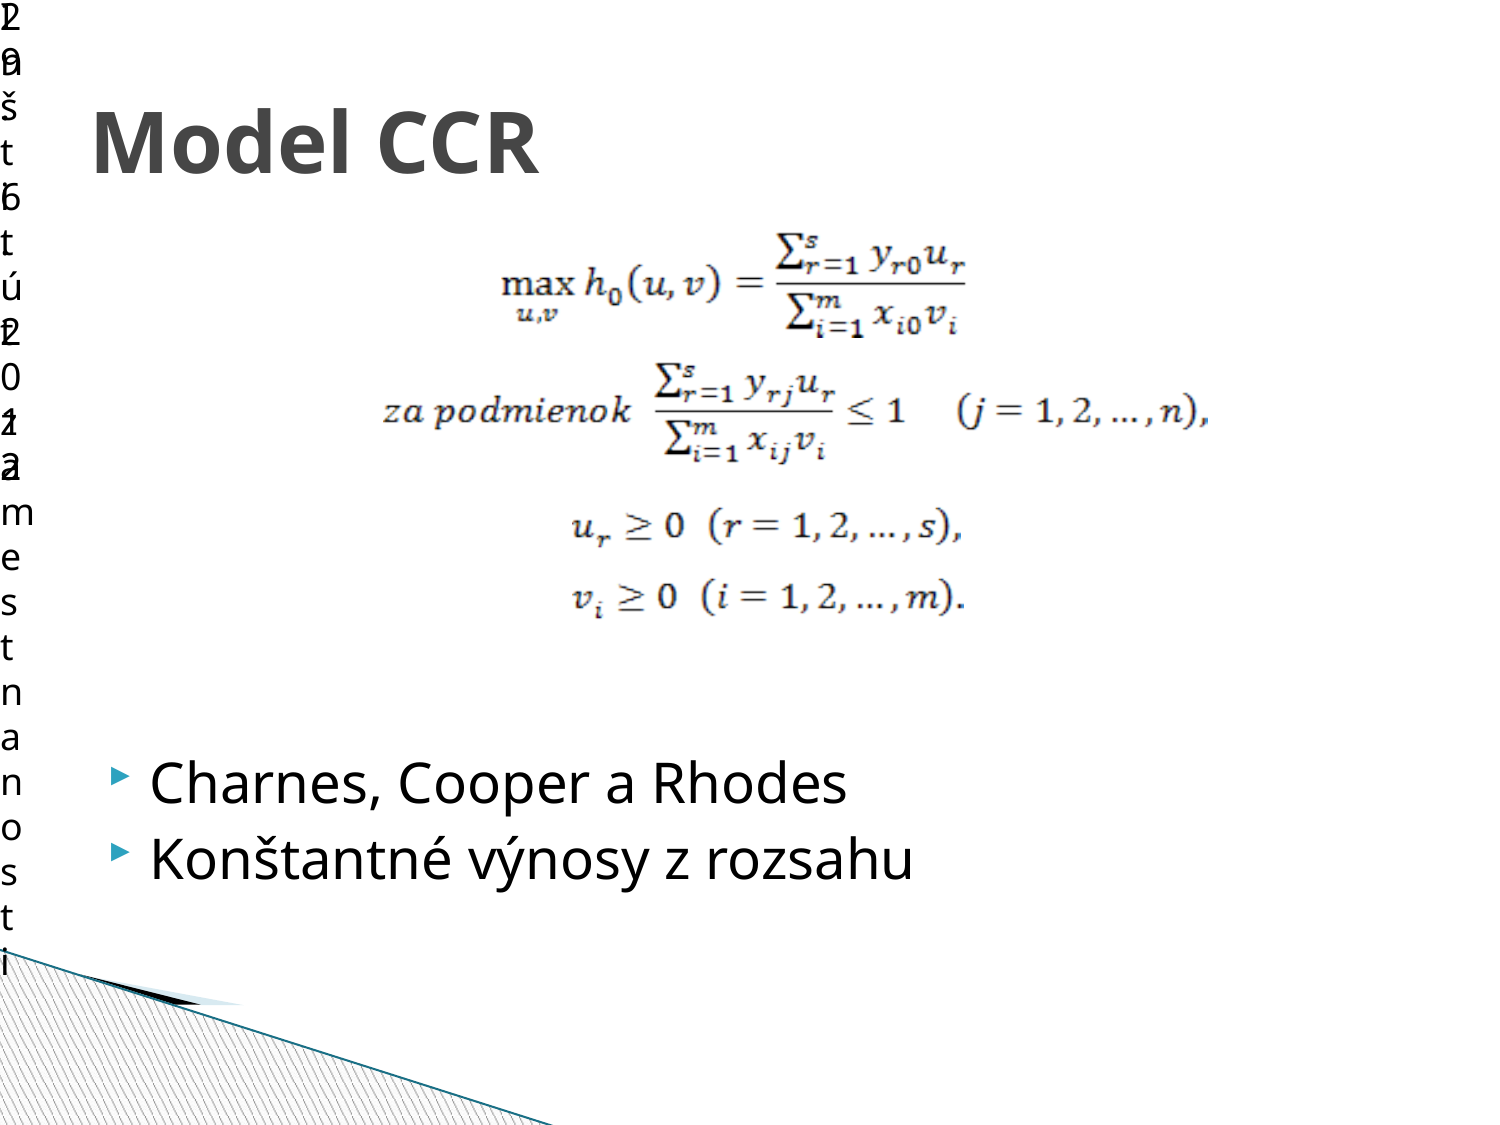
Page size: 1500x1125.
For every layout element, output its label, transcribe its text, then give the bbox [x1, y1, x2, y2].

picture [0, 952, 543, 1125]
picture [572, 574, 964, 622]
picture [501, 231, 969, 338]
picture [572, 503, 961, 551]
picture [383, 361, 1208, 468]
title Model CCR [75, 45, 1425, 233]
list Charnes, Cooper a Rhodes Konštantné výnosy z rozsahu [75, 739, 1425, 1005]
